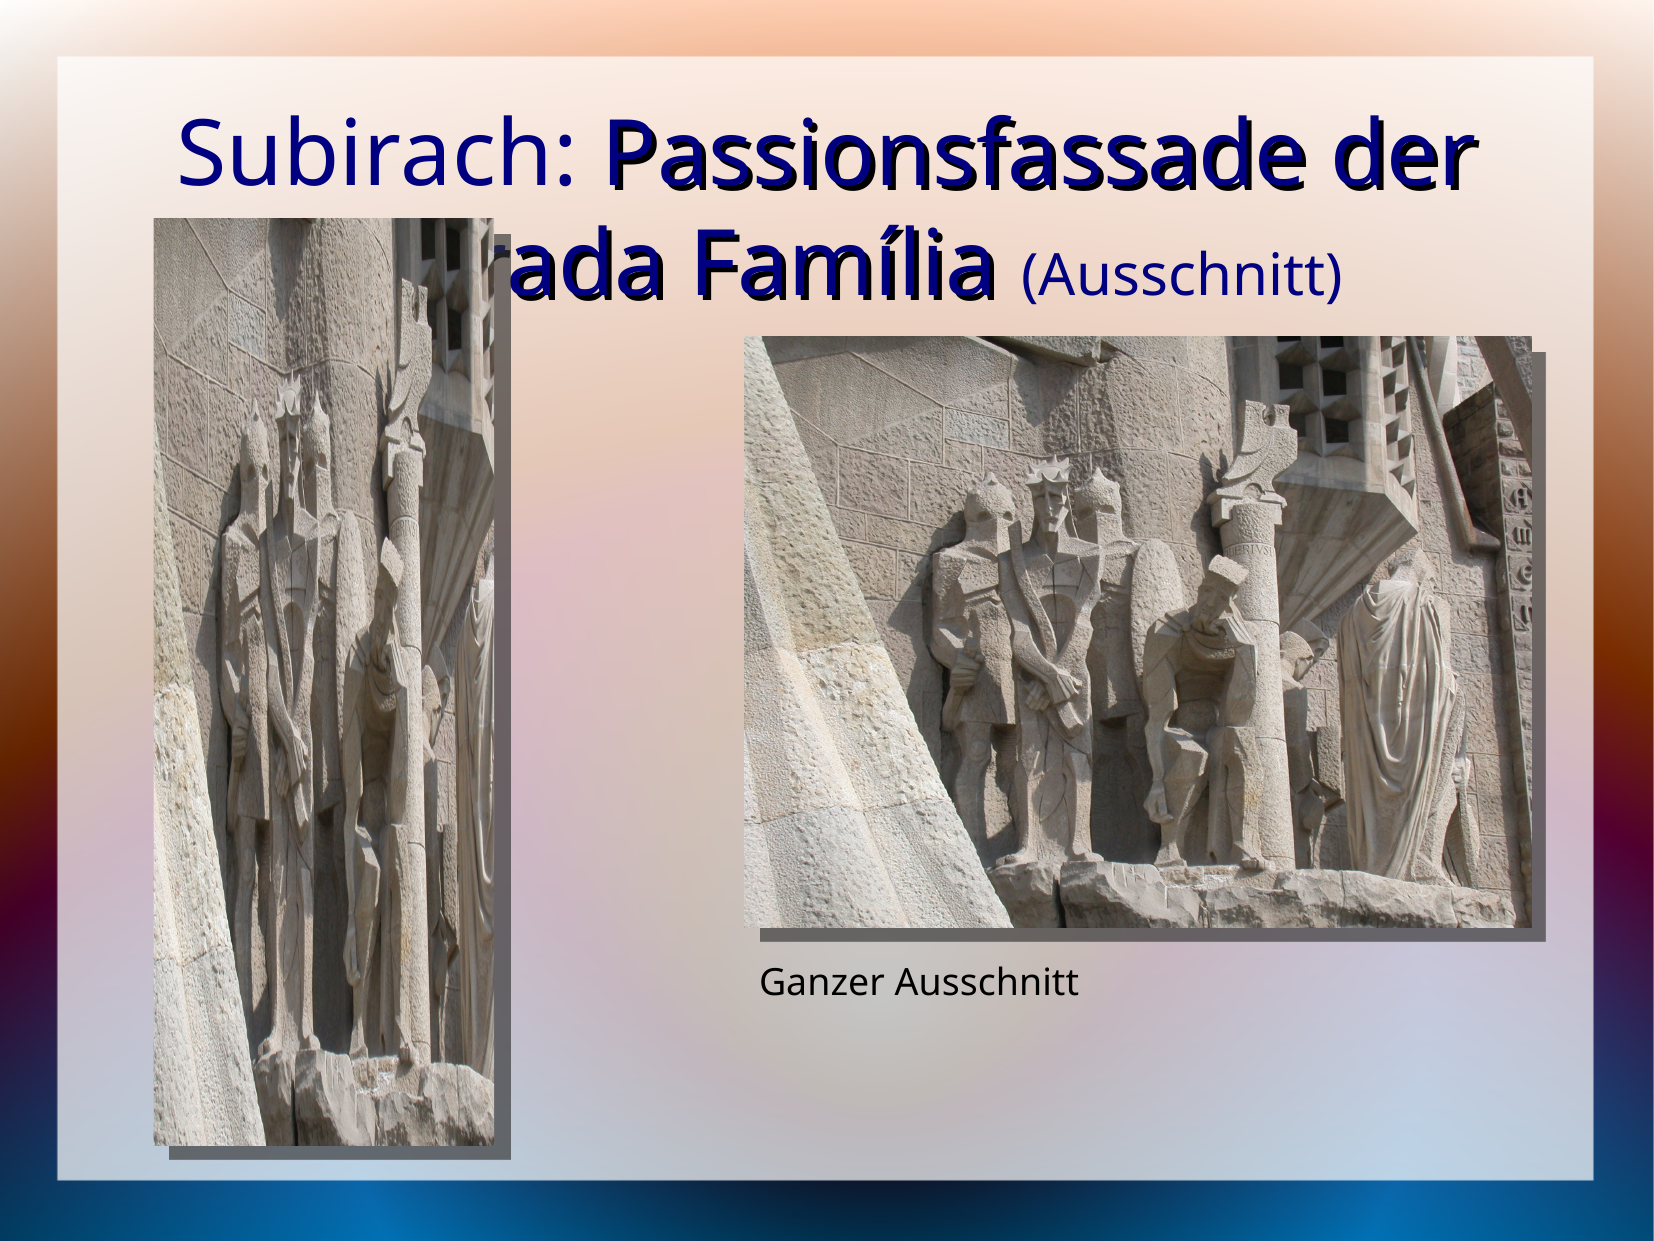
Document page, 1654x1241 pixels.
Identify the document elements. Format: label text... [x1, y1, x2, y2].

picture [153, 218, 495, 1146]
picture [744, 336, 1532, 928]
title Subirach: Passionsfassade der Sagrada Família (Ausschnitt) [82, 94, 1571, 302]
text_box Ganzer Ausschnitt [744, 950, 1264, 1012]
